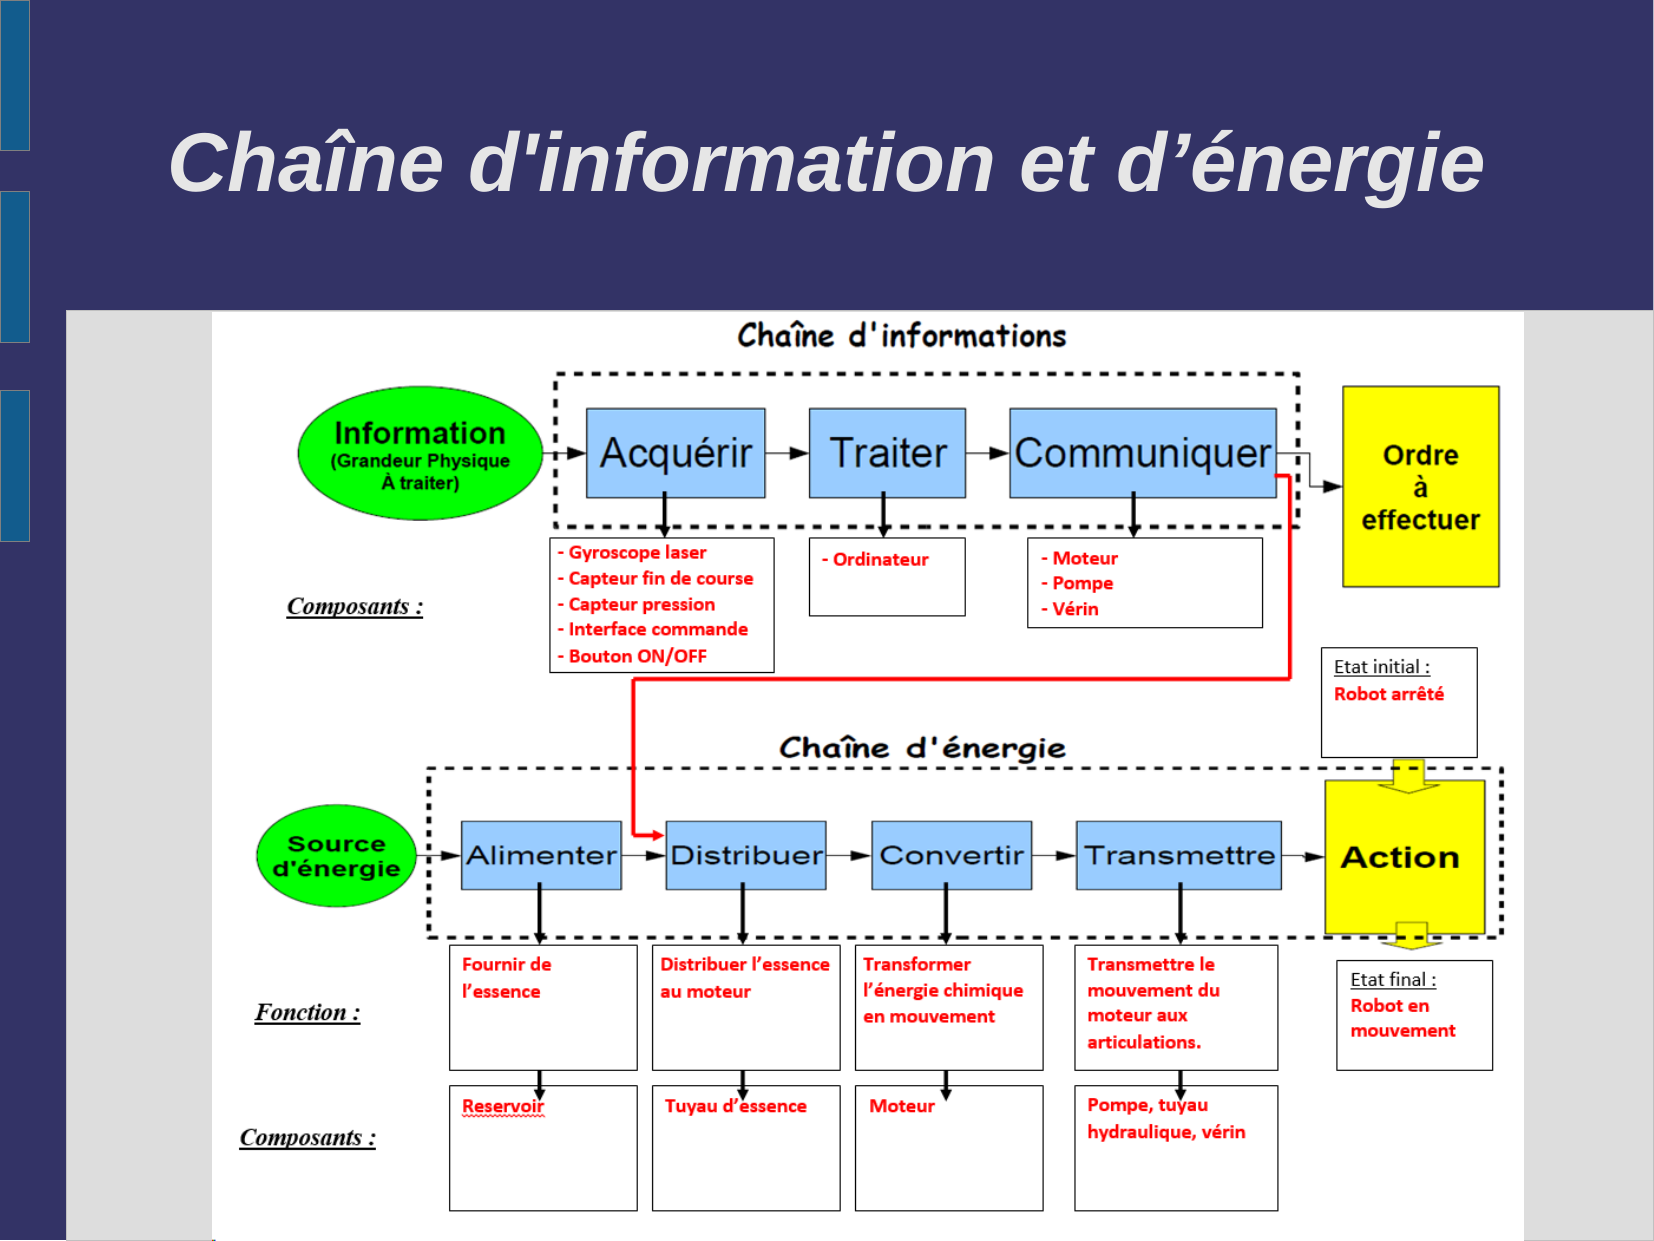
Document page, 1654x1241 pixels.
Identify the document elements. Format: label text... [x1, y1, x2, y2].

picture [212, 312, 1524, 1241]
title Chaîne d'information et d’énergie [121, 59, 1534, 267]
